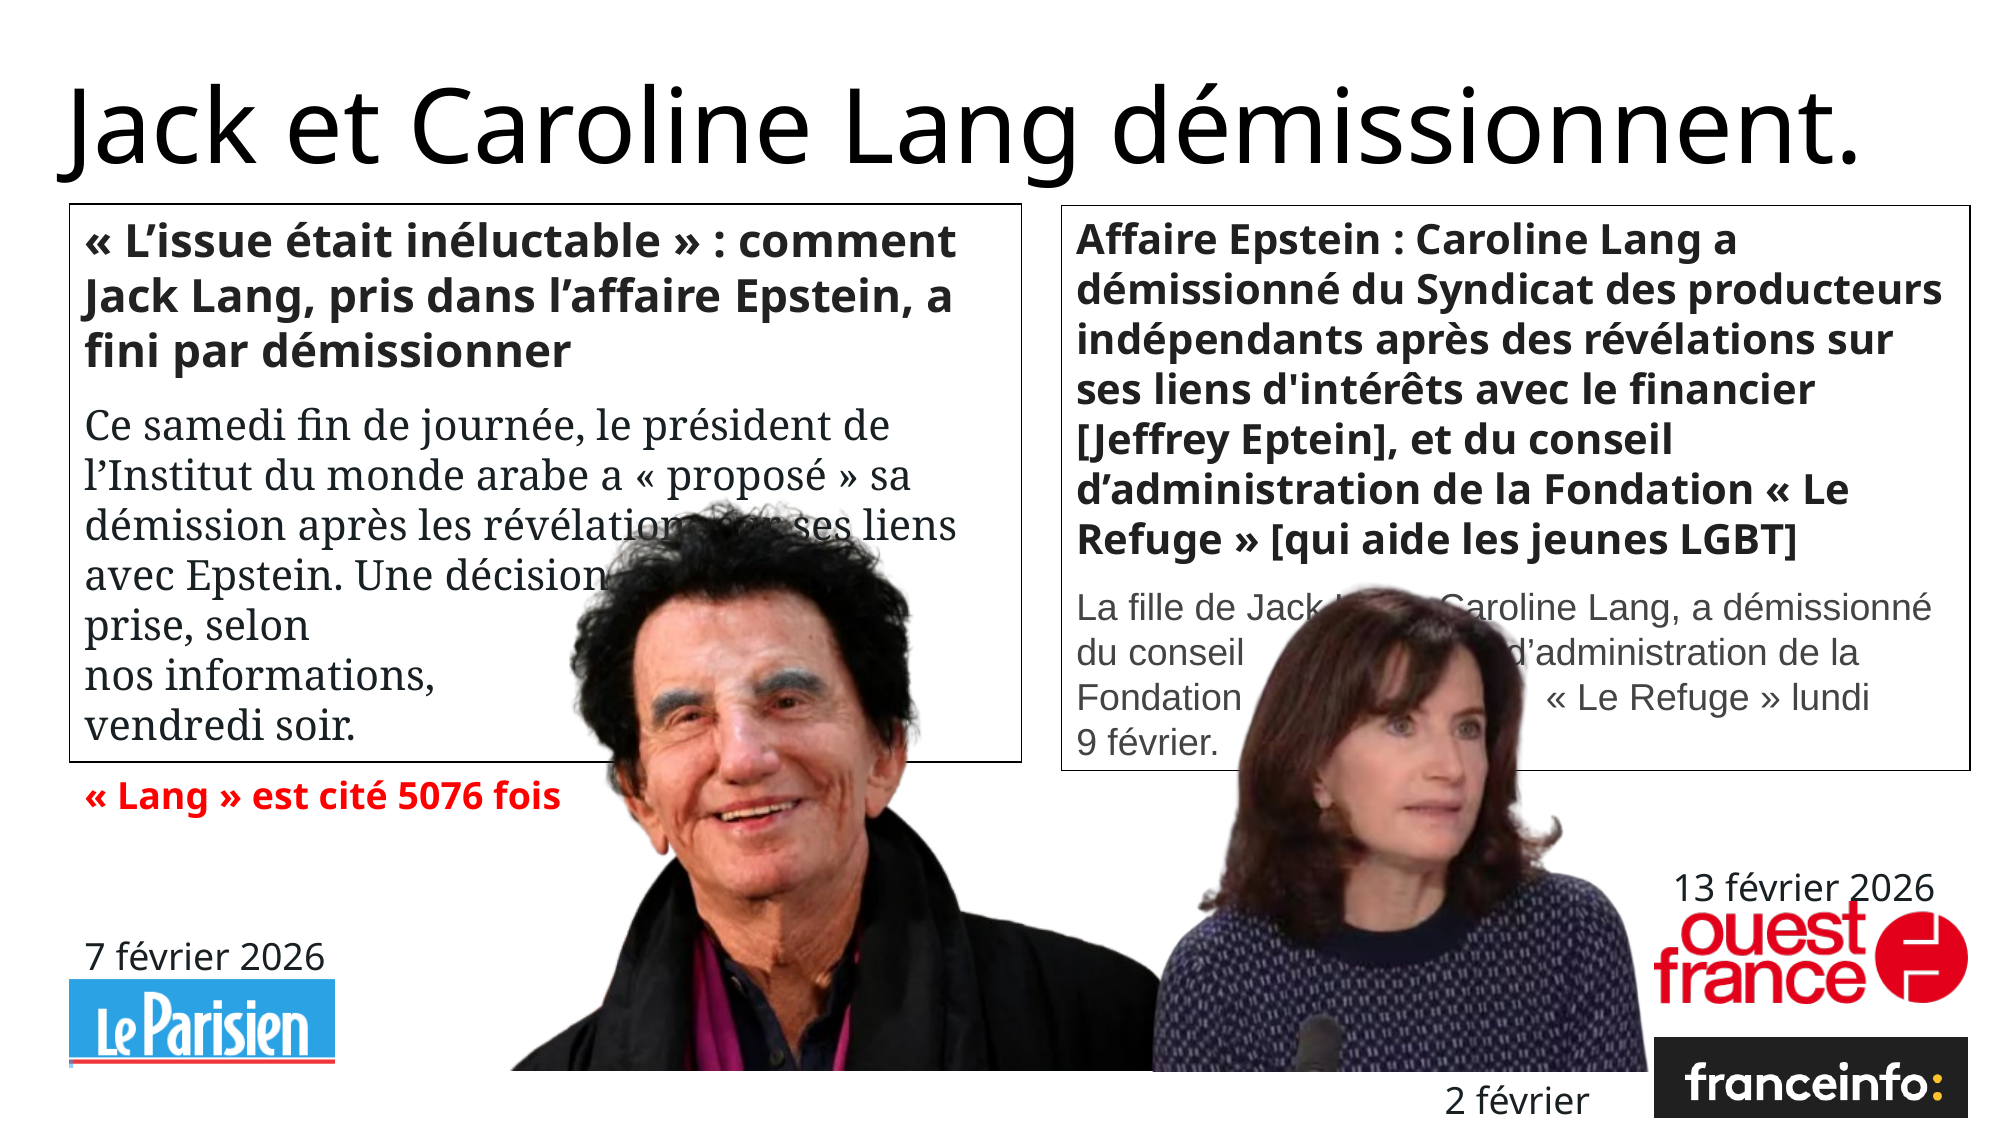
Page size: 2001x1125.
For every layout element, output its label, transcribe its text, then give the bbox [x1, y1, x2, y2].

text_box Affaire Epstein : Caroline Lang a démissionné du Syndicat des producteurs indépendants après des révélations sur ses liens d'intérêts avec le financier [Jeffrey Eptein], et du conseil d’administration de la Fondation « Le Refuge » [qui aide les jeunes LGBT] La fille de Jack Lang, Caroline Lang, a démissionné du conseil d’administration de la Fondation « Le Refuge » lundi 9 février. [1061, 205, 1971, 726]
text_box Jack et Caroline Lang démissionnent. [50, 52, 1971, 194]
picture [69, 987, 335, 1068]
picture [342, 465, 1968, 1118]
text_box 7 février 2026 [69, 925, 342, 987]
text_box 2 février 2026 [1429, 1072, 1672, 1125]
text_box 13 février 2026 [1700, 856, 2000, 917]
text_box « Lang » est cité 5076 fois [69, 764, 636, 826]
text_box « L’issue était inéluctable » : comment Jack Lang, pris dans l’affaire Epstein, a fini par démissionner Ce samedi fin de journée, le président de l’Institut du monde arabe a « proposé » sa démission après les révélations sur ses liens avec Epstein. Une décision prise, selon nos informations, vendredi soir. [69, 204, 1022, 762]
